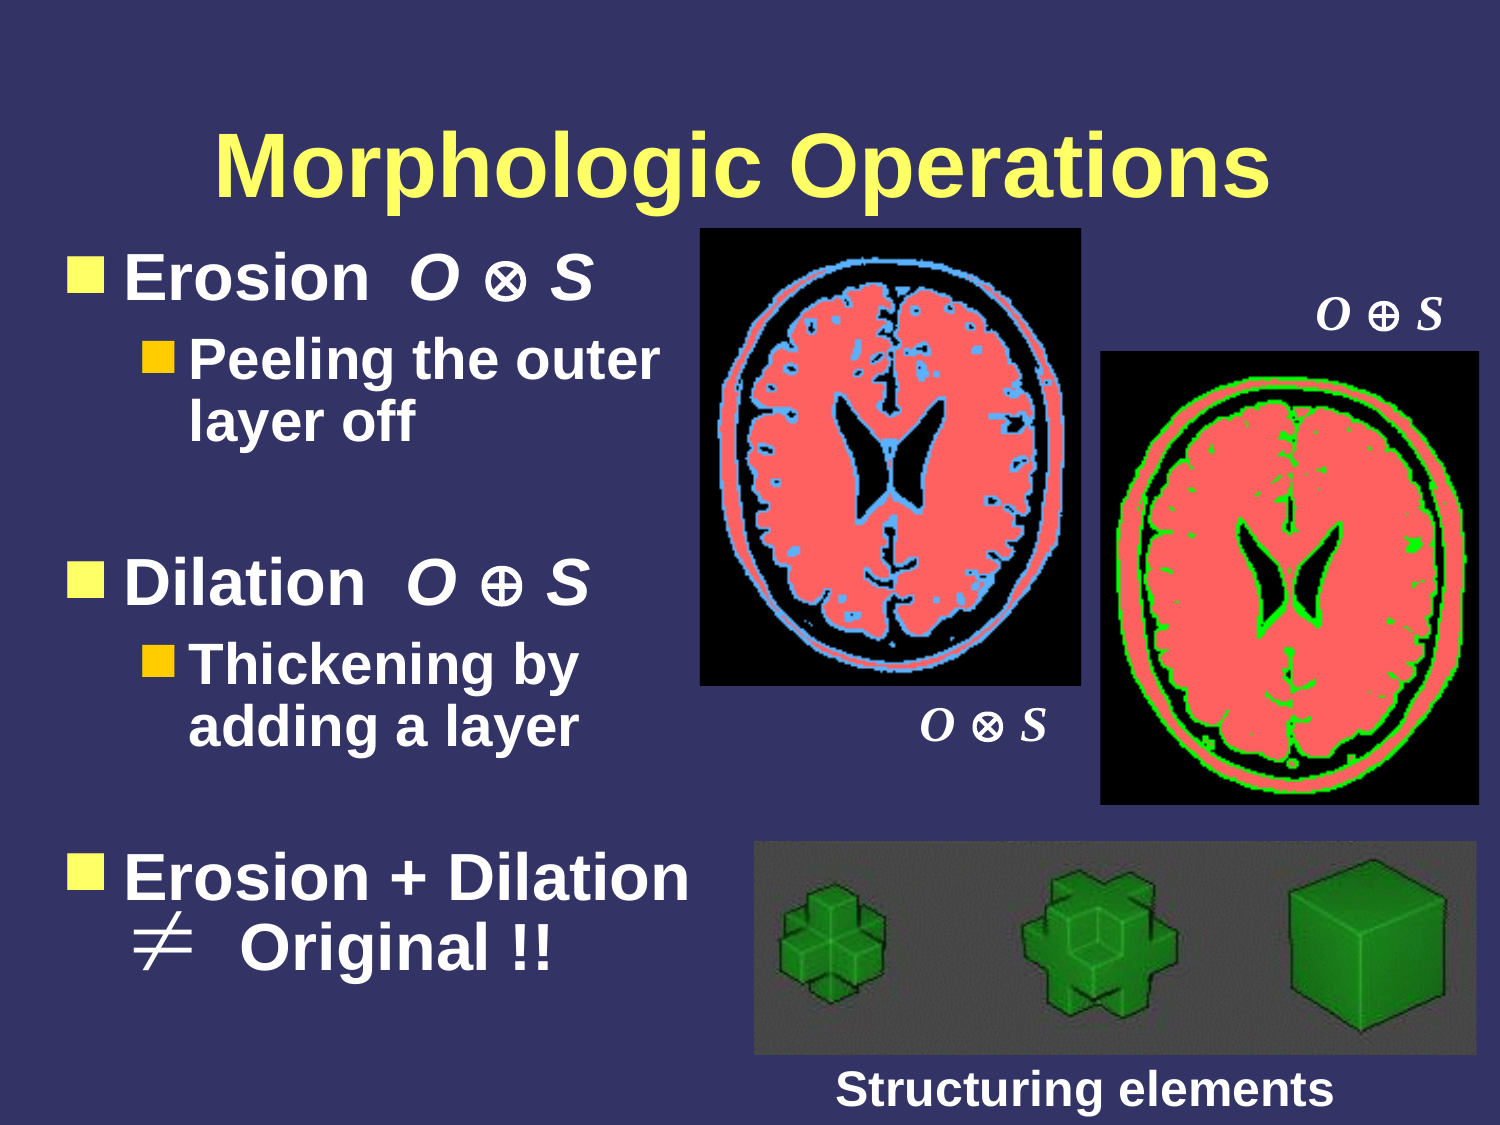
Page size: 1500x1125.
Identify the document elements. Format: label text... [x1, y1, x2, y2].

chart [699, 228, 1082, 686]
chart [1100, 351, 1480, 805]
text_box O  S [1283, 273, 1476, 351]
text_box Structuring elements [793, 1055, 1378, 1125]
title Morphologic Operations [99, 37, 1388, 225]
list Erosion O  S Peeling the outer layer off Dilation O  S Thickening by adding a layer Erosion + Dilation  Original !! [52, 235, 715, 1088]
text_box O  S [887, 686, 1080, 766]
chart [753, 841, 1477, 1055]
